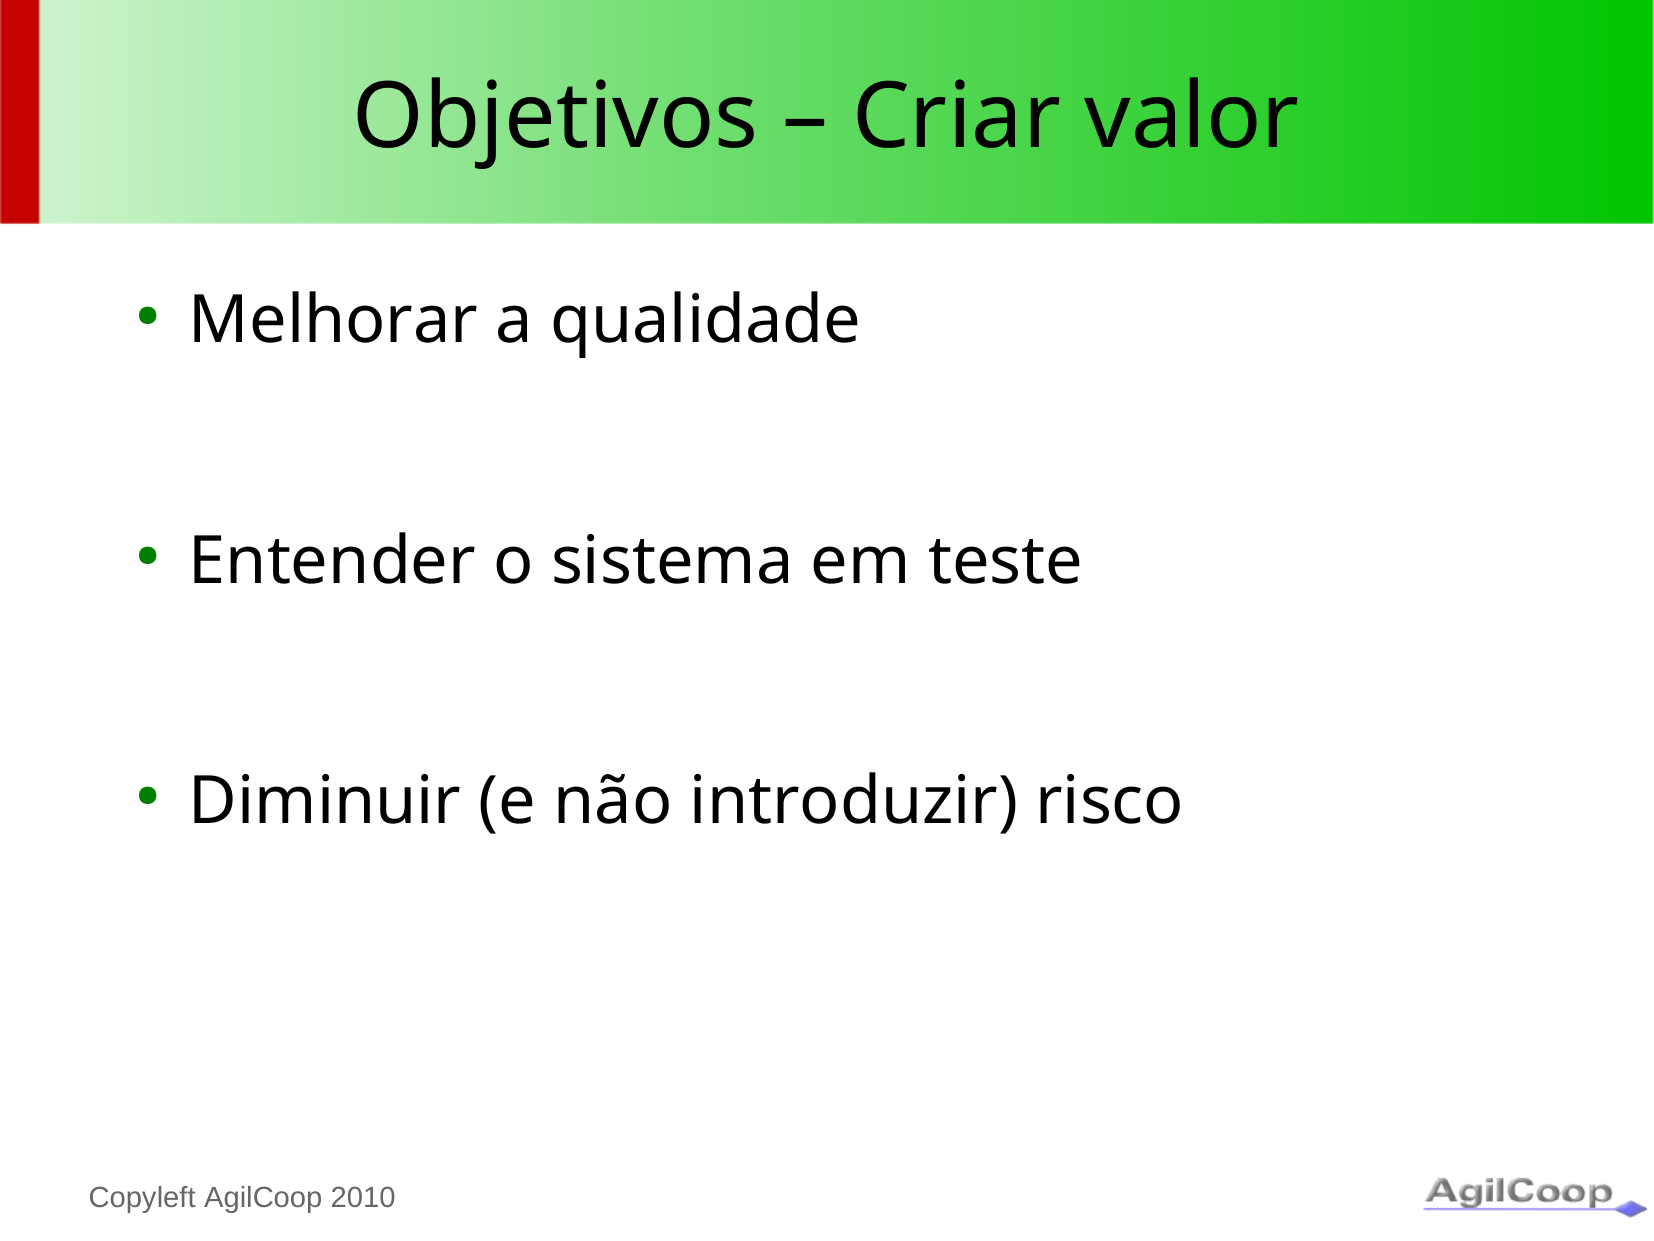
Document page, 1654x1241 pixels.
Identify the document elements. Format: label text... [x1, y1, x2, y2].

picture [0, 0, 1654, 1241]
list Melhorar a qualidade Entender o sistema em teste Diminuir (e não introduzir) risco [118, 271, 1607, 1108]
title Objetivos – Criar valor [82, 8, 1571, 216]
